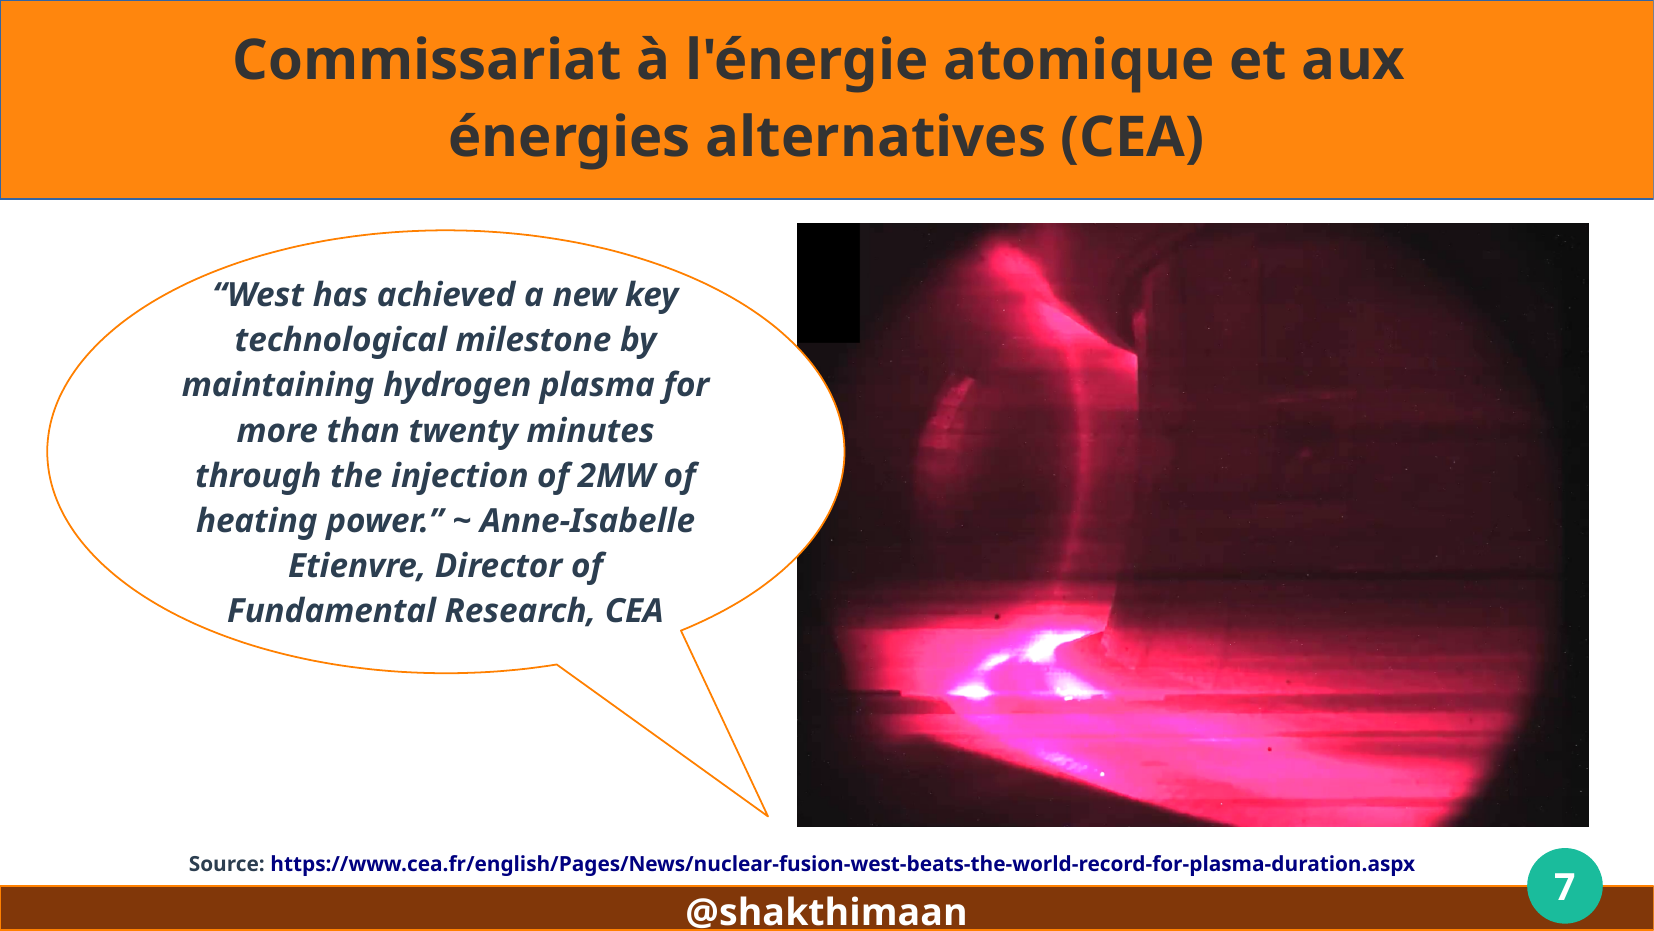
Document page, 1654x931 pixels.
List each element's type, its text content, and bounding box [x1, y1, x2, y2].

list Source: https://www.cea.fr/english/Pages/News/nuclear-fusion-west-beats-the-world-record-for-plasma-duration.aspx [118, 849, 1447, 891]
picture [797, 223, 1589, 827]
text_box “West has achieved a new key technological milestone by maintaining hydrogen plasma for more than twenty minutes through the injection of 2MW of heating power.” ~ Anne-Isabelle Etienvre, Director of Fundamental Research, CEA [47, 230, 845, 817]
title Commissariat à l'énergie atomique et aux énergies alternatives (CEA) [59, 37, 1595, 156]
